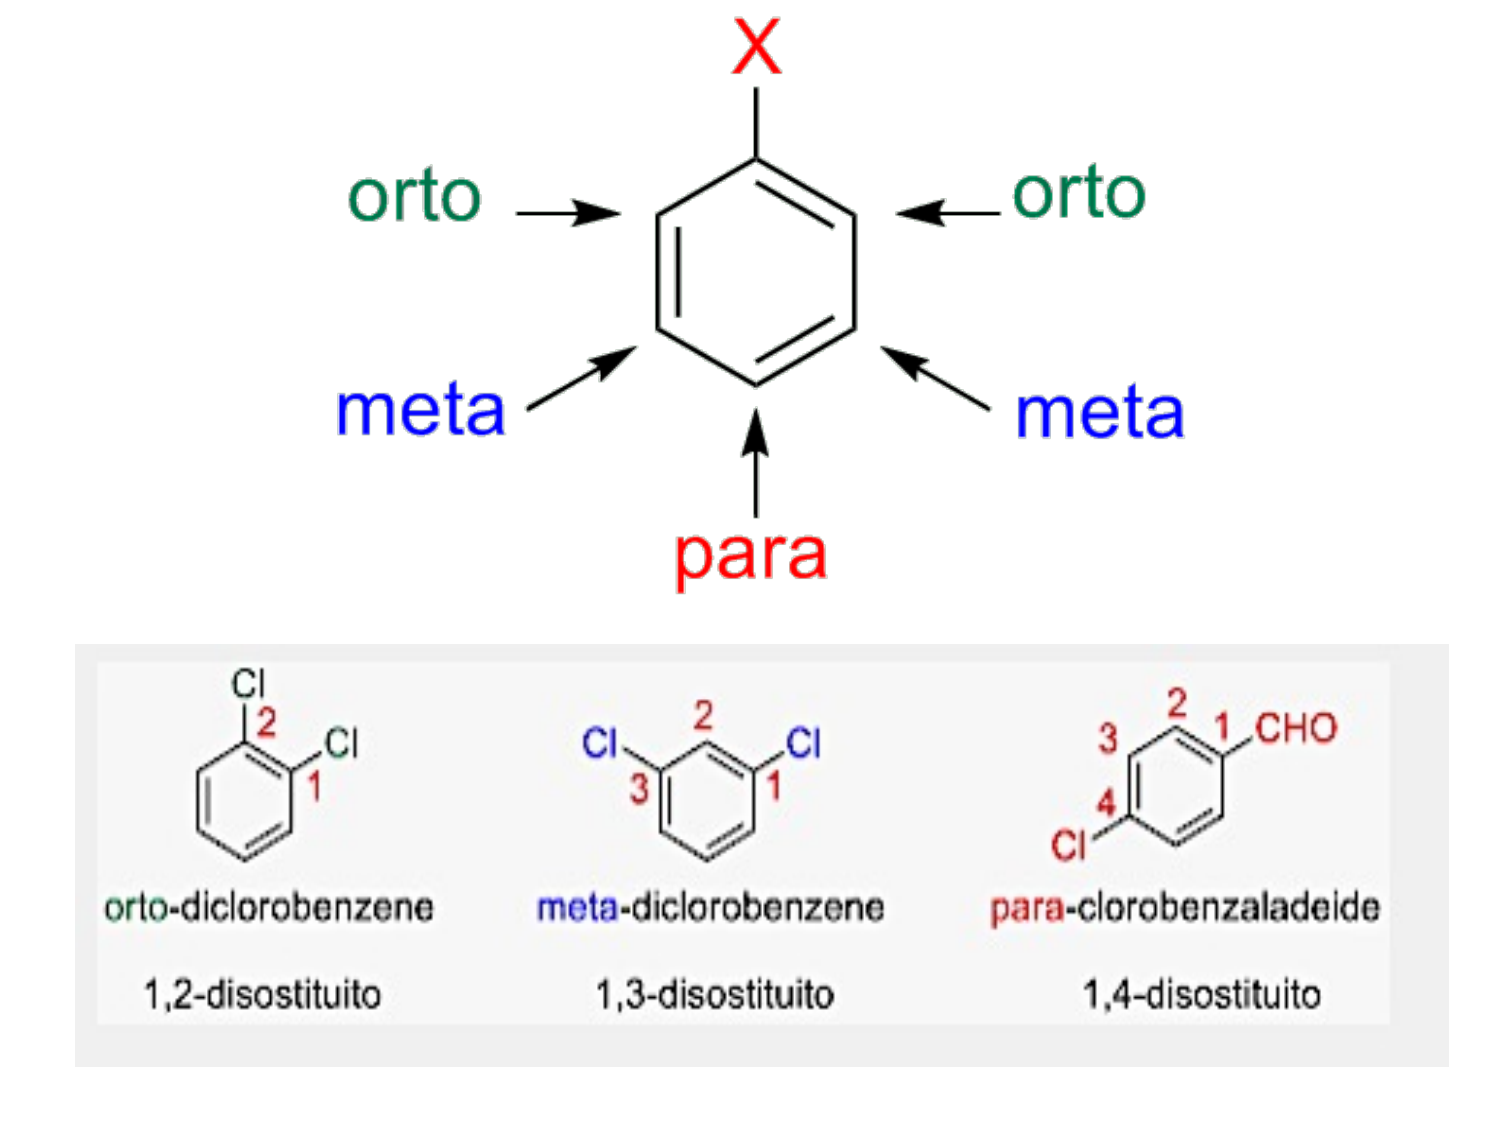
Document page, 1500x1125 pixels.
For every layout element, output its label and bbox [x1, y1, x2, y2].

picture [321, 6, 1206, 615]
picture [75, 644, 1449, 1067]
